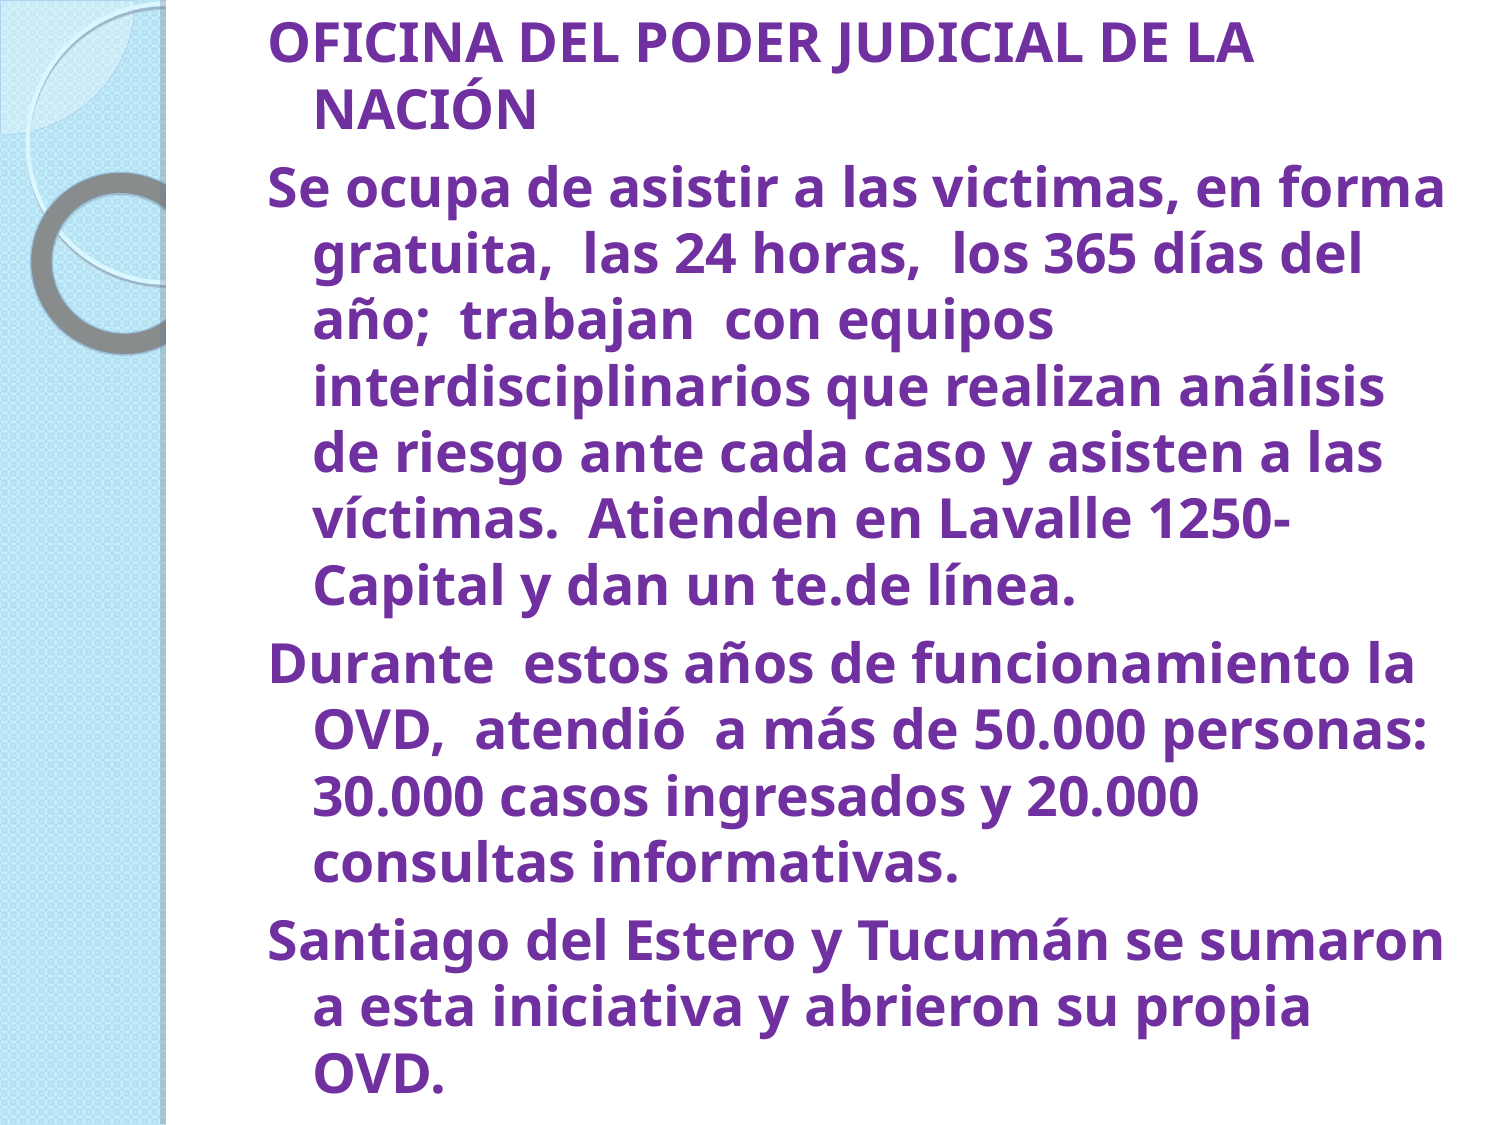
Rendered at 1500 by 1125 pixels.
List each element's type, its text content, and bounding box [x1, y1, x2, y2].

list OFICINA DEL PODER JUDICIAL DE LA NACIÓN Se ocupa de asistir a las victimas, en forma gratuita, las 24 horas, los 365 días del año; trabajan con equipos interdisciplinarios que realizan análisis de riesgo ante cada caso y asisten a las víctimas. Atienden en Lavalle 1250-Capital y dan un te.de línea. Durante estos años de funcionamiento la OVD, atendió a más de 50.000 personas: 30.000 casos ingresados y 20.000 consultas informativas. Santiago del Estero y Tucumán se sumaron a esta iniciativa y abrieron su propia OVD. [183, 0, 1466, 1125]
